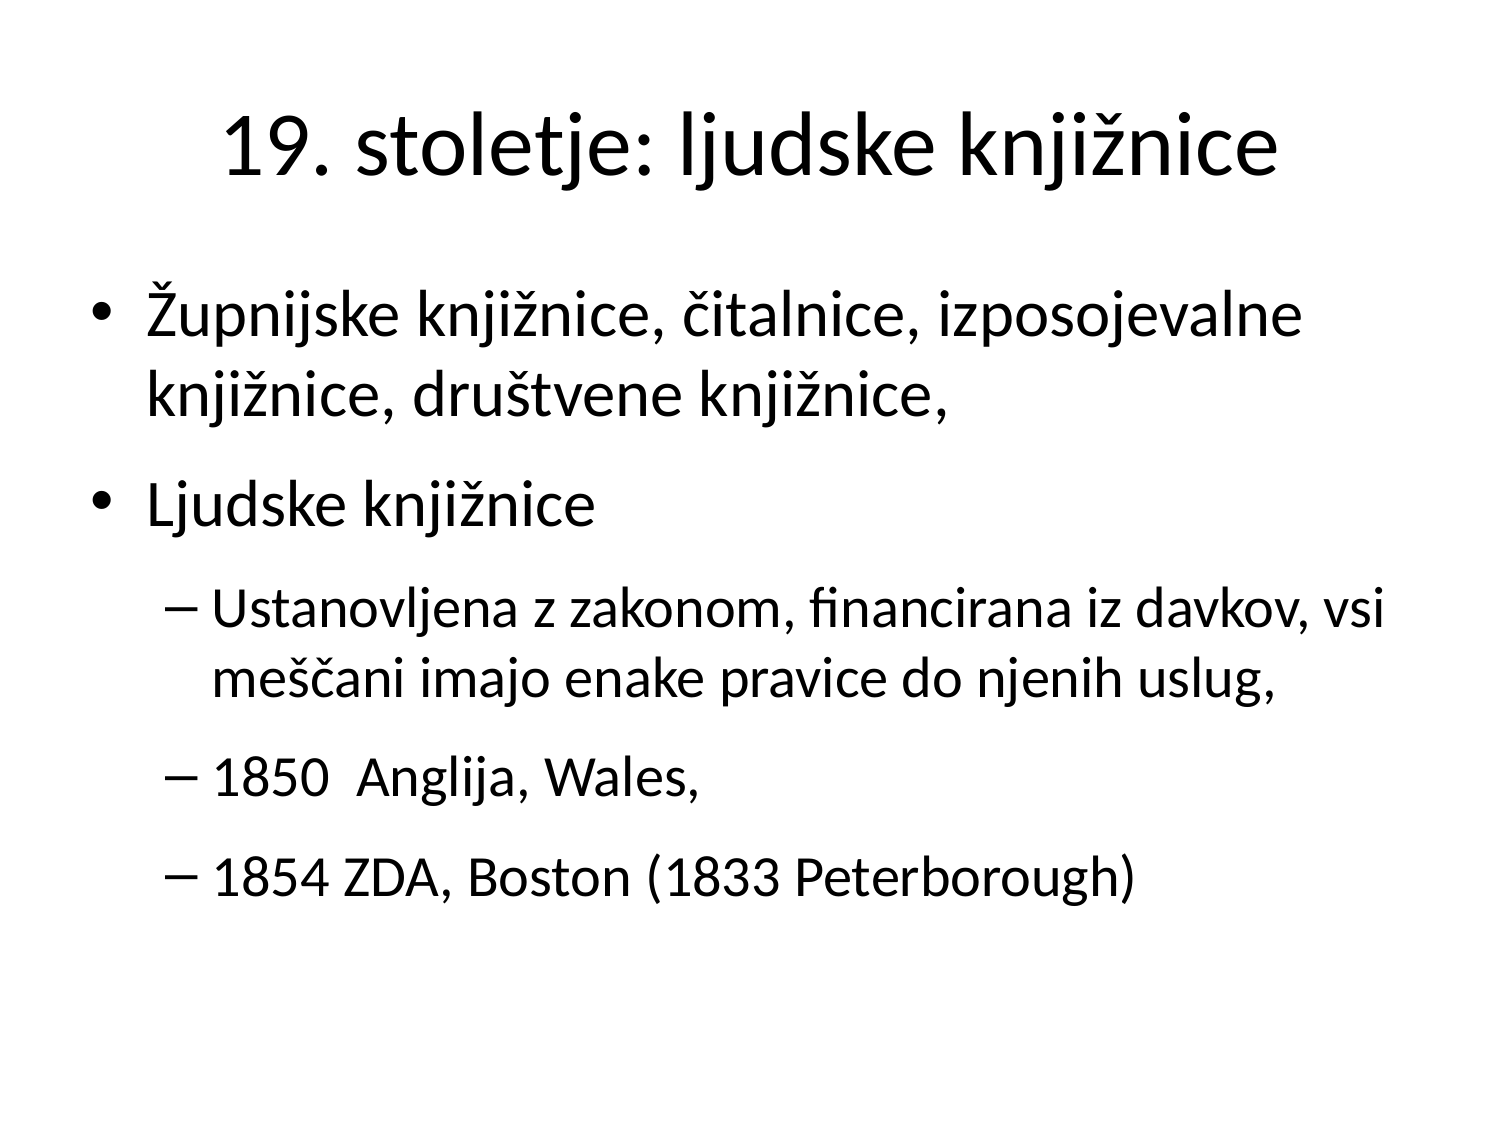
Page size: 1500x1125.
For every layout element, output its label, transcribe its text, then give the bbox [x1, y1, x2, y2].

title 19. stoletje: ljudske knjižnice [75, 45, 1425, 233]
list Župnijske knjižnice, čitalnice, izposojevalne knjižnice, društvene knjižnice, Ljudske knjižnice Ustanovljena z zakonom, financirana iz davkov, vsi meščani imajo enake pravice do njenih uslug, 1850 Anglija, Wales, 1854 ZDA, Boston (1833 Peterborough) [75, 262, 1425, 1005]
